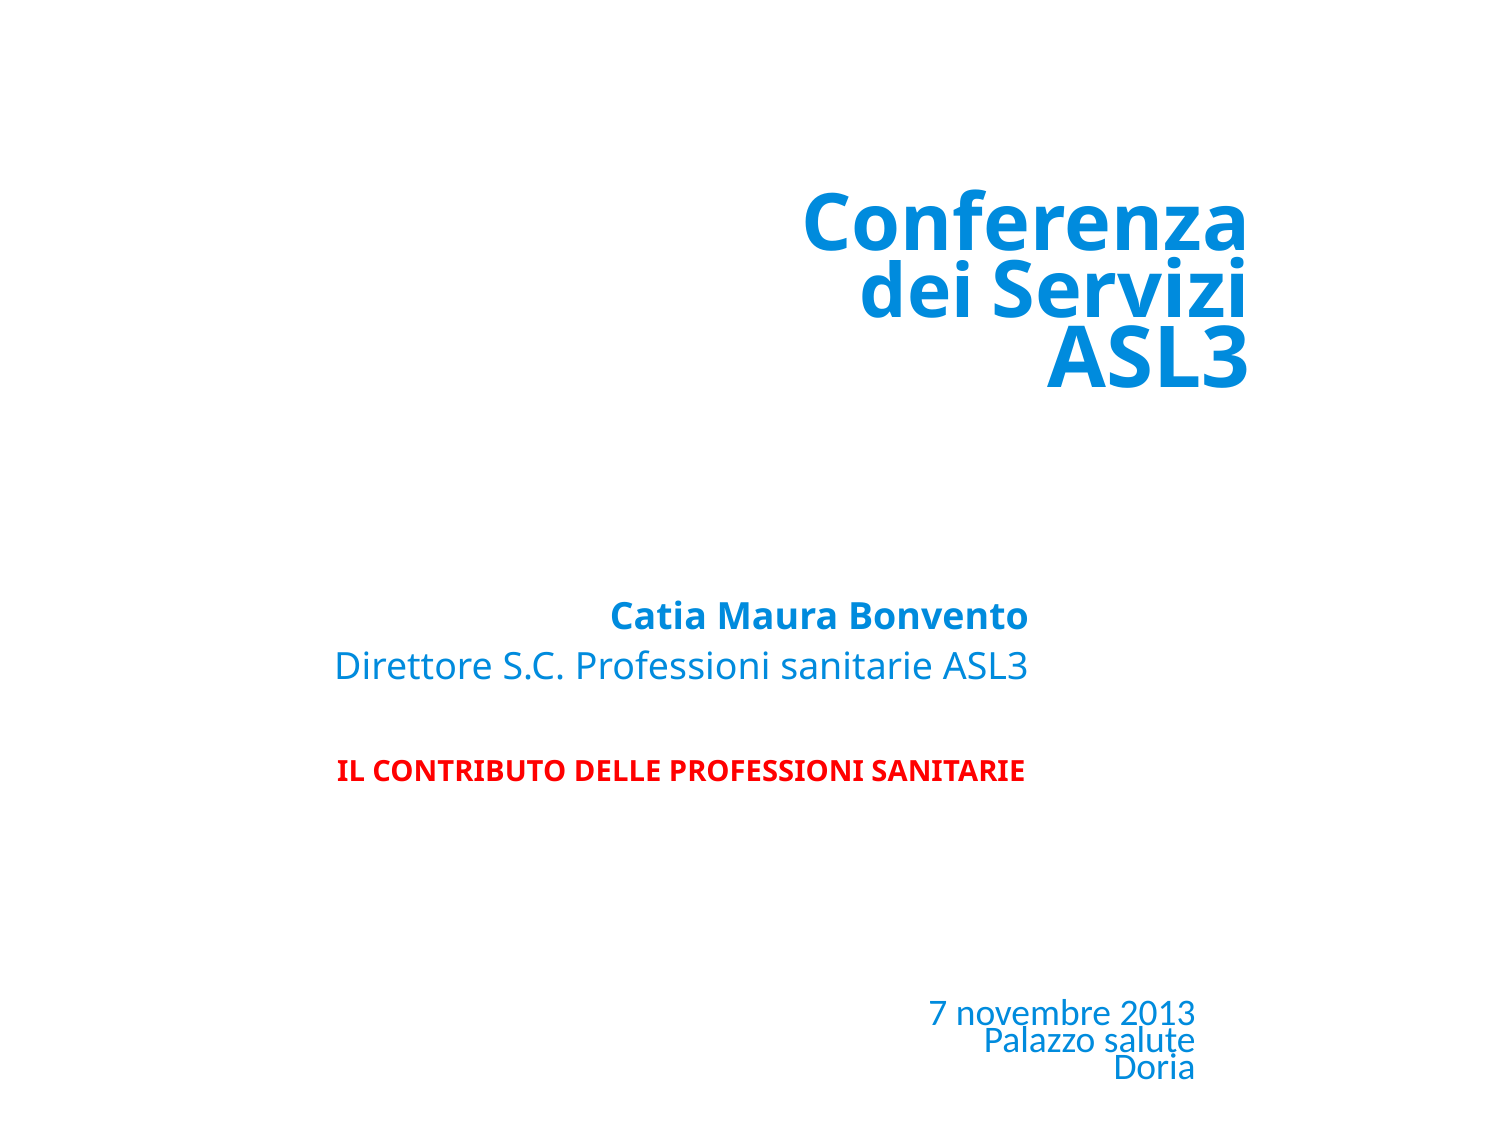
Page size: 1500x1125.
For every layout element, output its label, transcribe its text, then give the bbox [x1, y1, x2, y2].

text_box Catia Maura Bonvento Direttore S.C. Professioni sanitarie ASL3 IL CONTRIBUTO DELLE PROFESSIONI SANITARIE [319, 494, 1377, 1024]
text_box 7 novembre 2013 Palazzo salute Doria [913, 994, 1241, 1095]
title Conferenza dei Servizi ASL3 [786, 184, 1355, 416]
